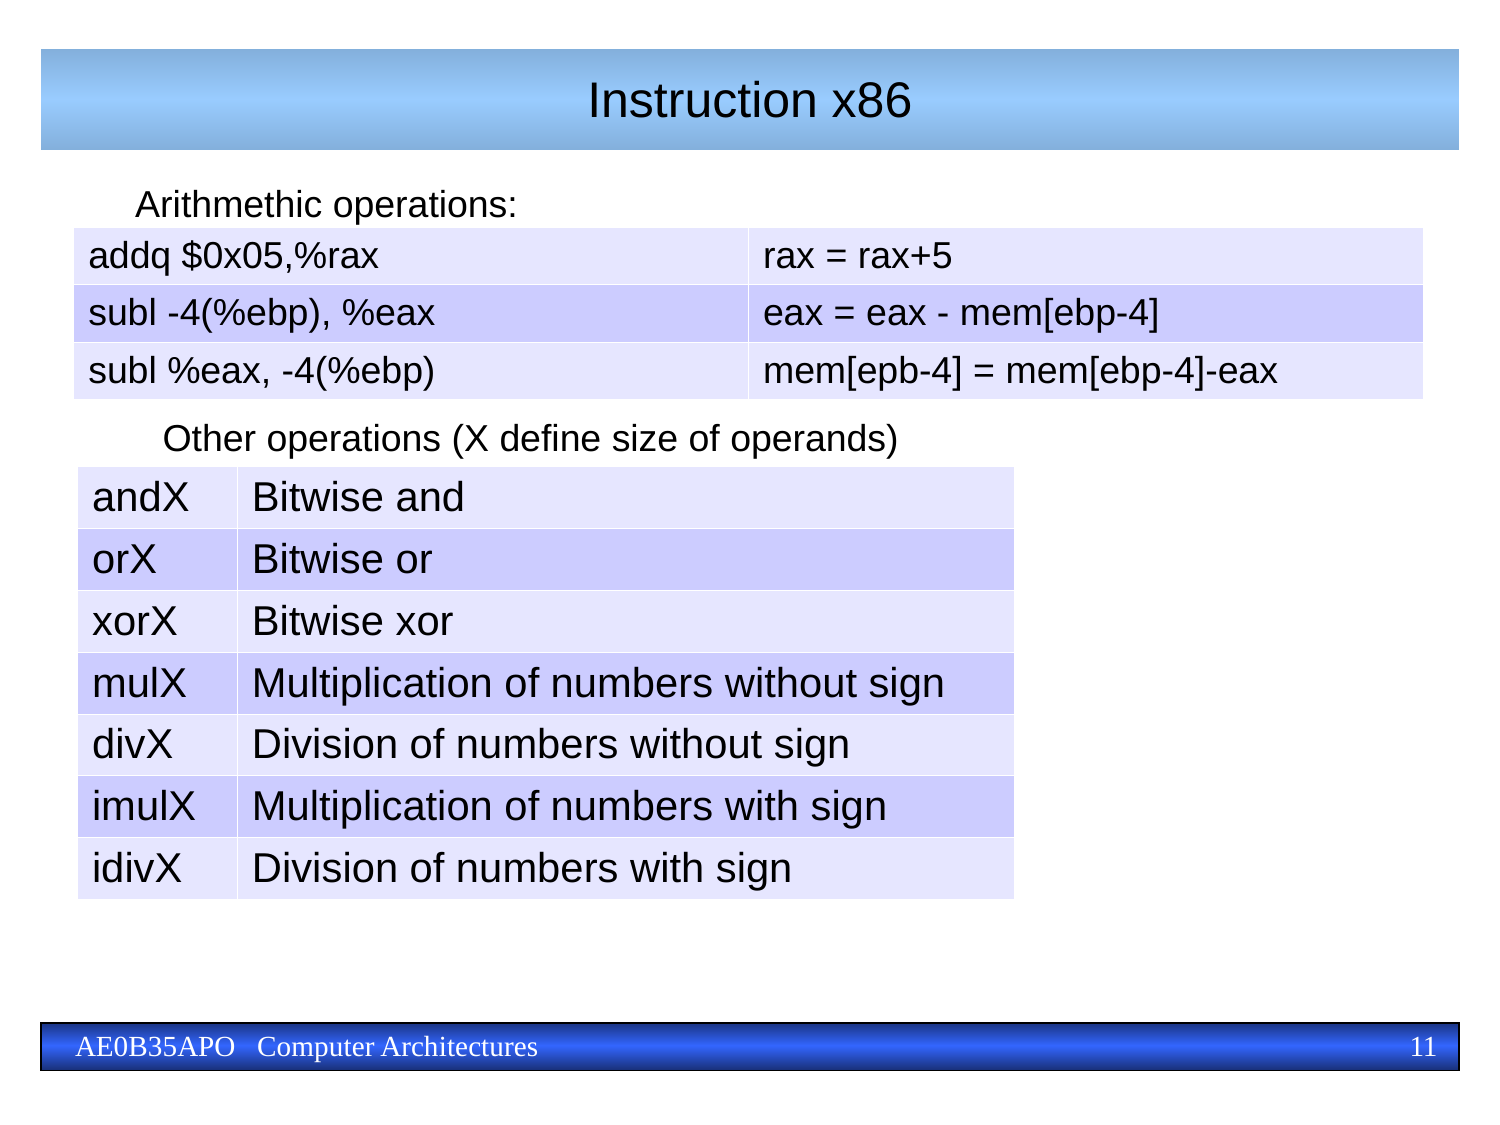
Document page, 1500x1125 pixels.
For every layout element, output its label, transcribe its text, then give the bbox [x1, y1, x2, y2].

table_header andX [78, 467, 237, 528]
table_cell mem[epb-4] = mem[ebp-4]-eax [749, 343, 1423, 399]
table_cell imulX [78, 776, 237, 837]
table_cell Multiplication of numbers without sign [238, 653, 1014, 714]
text_box Other operations (X define size of operands) [147, 409, 914, 467]
table_cell Division of numbers with sign [238, 838, 1014, 899]
table_cell orX [78, 529, 237, 590]
table_cell Division of numbers without sign [238, 715, 1014, 775]
table_cell Multiplication of numbers with sign [238, 776, 1014, 837]
table_cell idivX [78, 838, 237, 899]
table_cell Bitwise or [238, 529, 1014, 590]
title Instruction x86 [41, 49, 1459, 150]
table_cell divX [78, 715, 237, 775]
table_header addq $0x05,%rax [74, 228, 748, 284]
table_cell xorX [78, 591, 237, 652]
text_box Arithmethic operations: [120, 176, 533, 234]
table_cell eax = eax - mem[ebp-4] [749, 285, 1423, 342]
table_cell mulX [78, 653, 237, 714]
table_cell Bitwise xor [238, 591, 1014, 652]
table_header rax = rax+5 [749, 228, 1423, 284]
table_header Bitwise and [238, 467, 1014, 528]
table_cell subl %eax, -4(%ebp) [74, 343, 748, 399]
table_cell subl -4(%ebp), %eax [74, 285, 748, 342]
